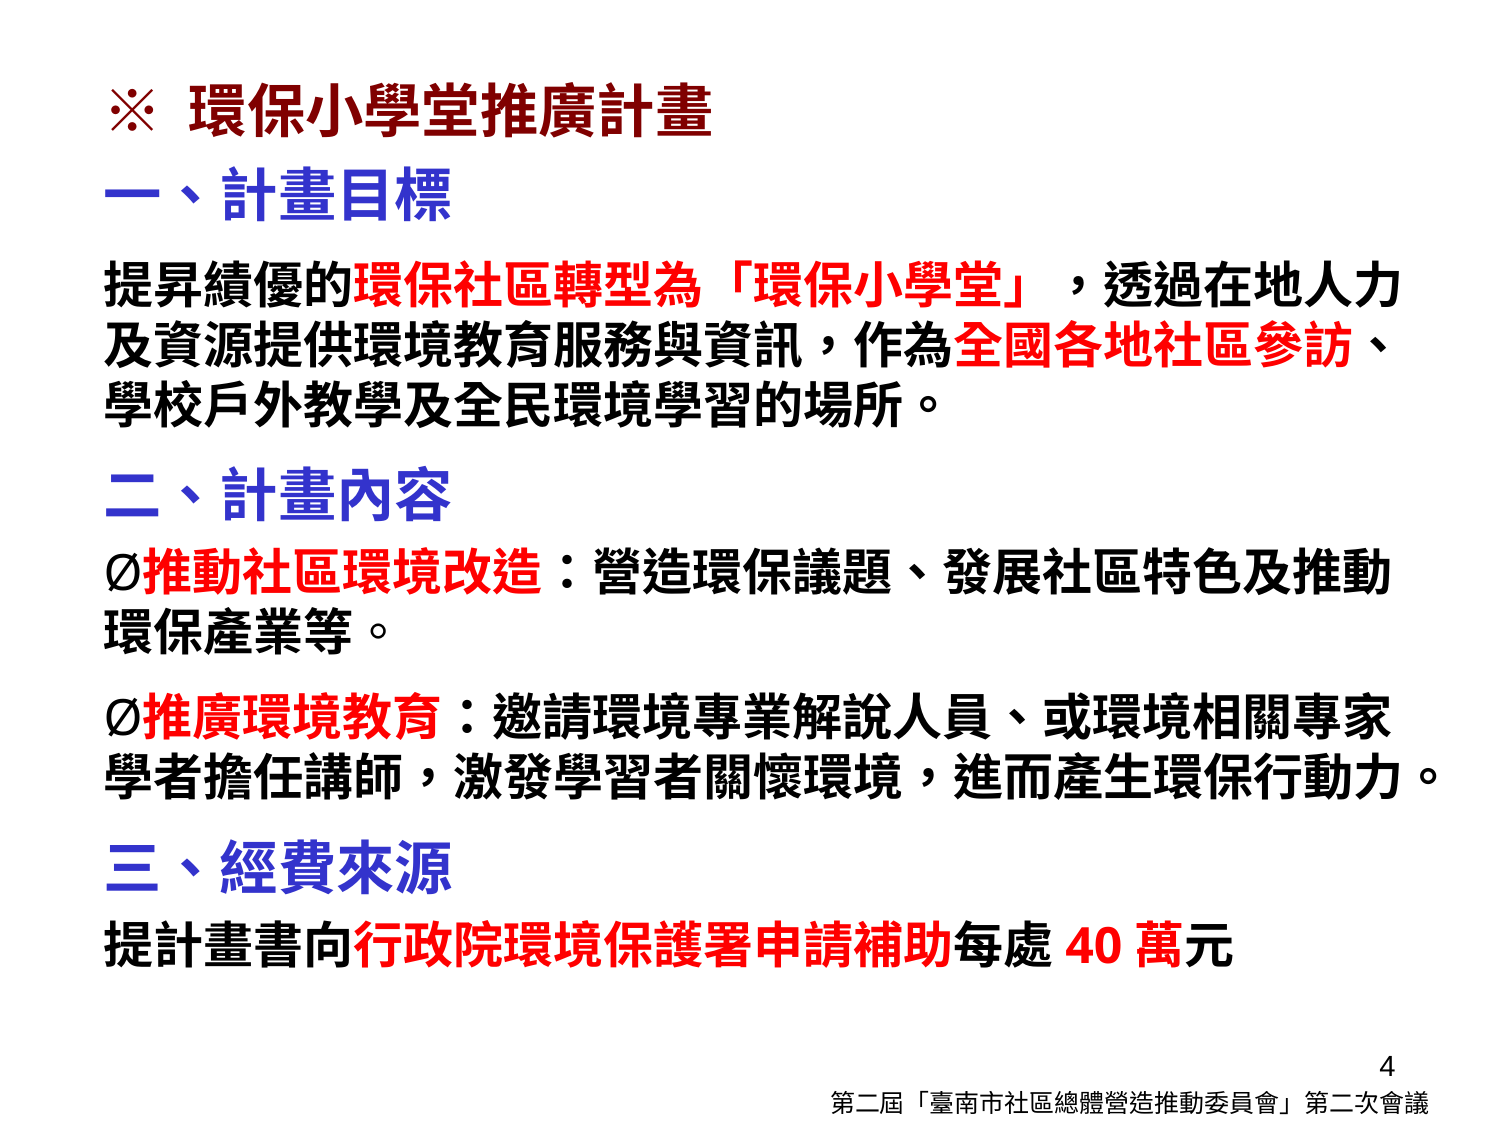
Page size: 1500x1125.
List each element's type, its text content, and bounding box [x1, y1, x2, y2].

text_box [1364, 1039, 1500, 1079]
text_box 第二屆「臺南市社區總體營造推動委員會」第二次會議 [814, 1079, 1500, 1125]
text_box ※ 環保小學堂推廣計畫 一、計畫目標 提昇績優的環保社區轉型為「環保小學堂」，透過在地人力及資源提供環境教育服務與資訊，作為全國各地社區參訪、學校戶外教學及全民環境學習的場所。 二、計畫內容 推動社區環境改造：營造環保議題、發展社區特色及推動環保產業等。 推廣環境教育：邀請環境專業解說人員、或環境相關專家學者擔任講師，激發學習者關懷環境，進而產生環保行動力。 三、經費來源 提計畫書向行政院環境保護署申請補助每處40萬元 [88, 66, 1444, 1047]
